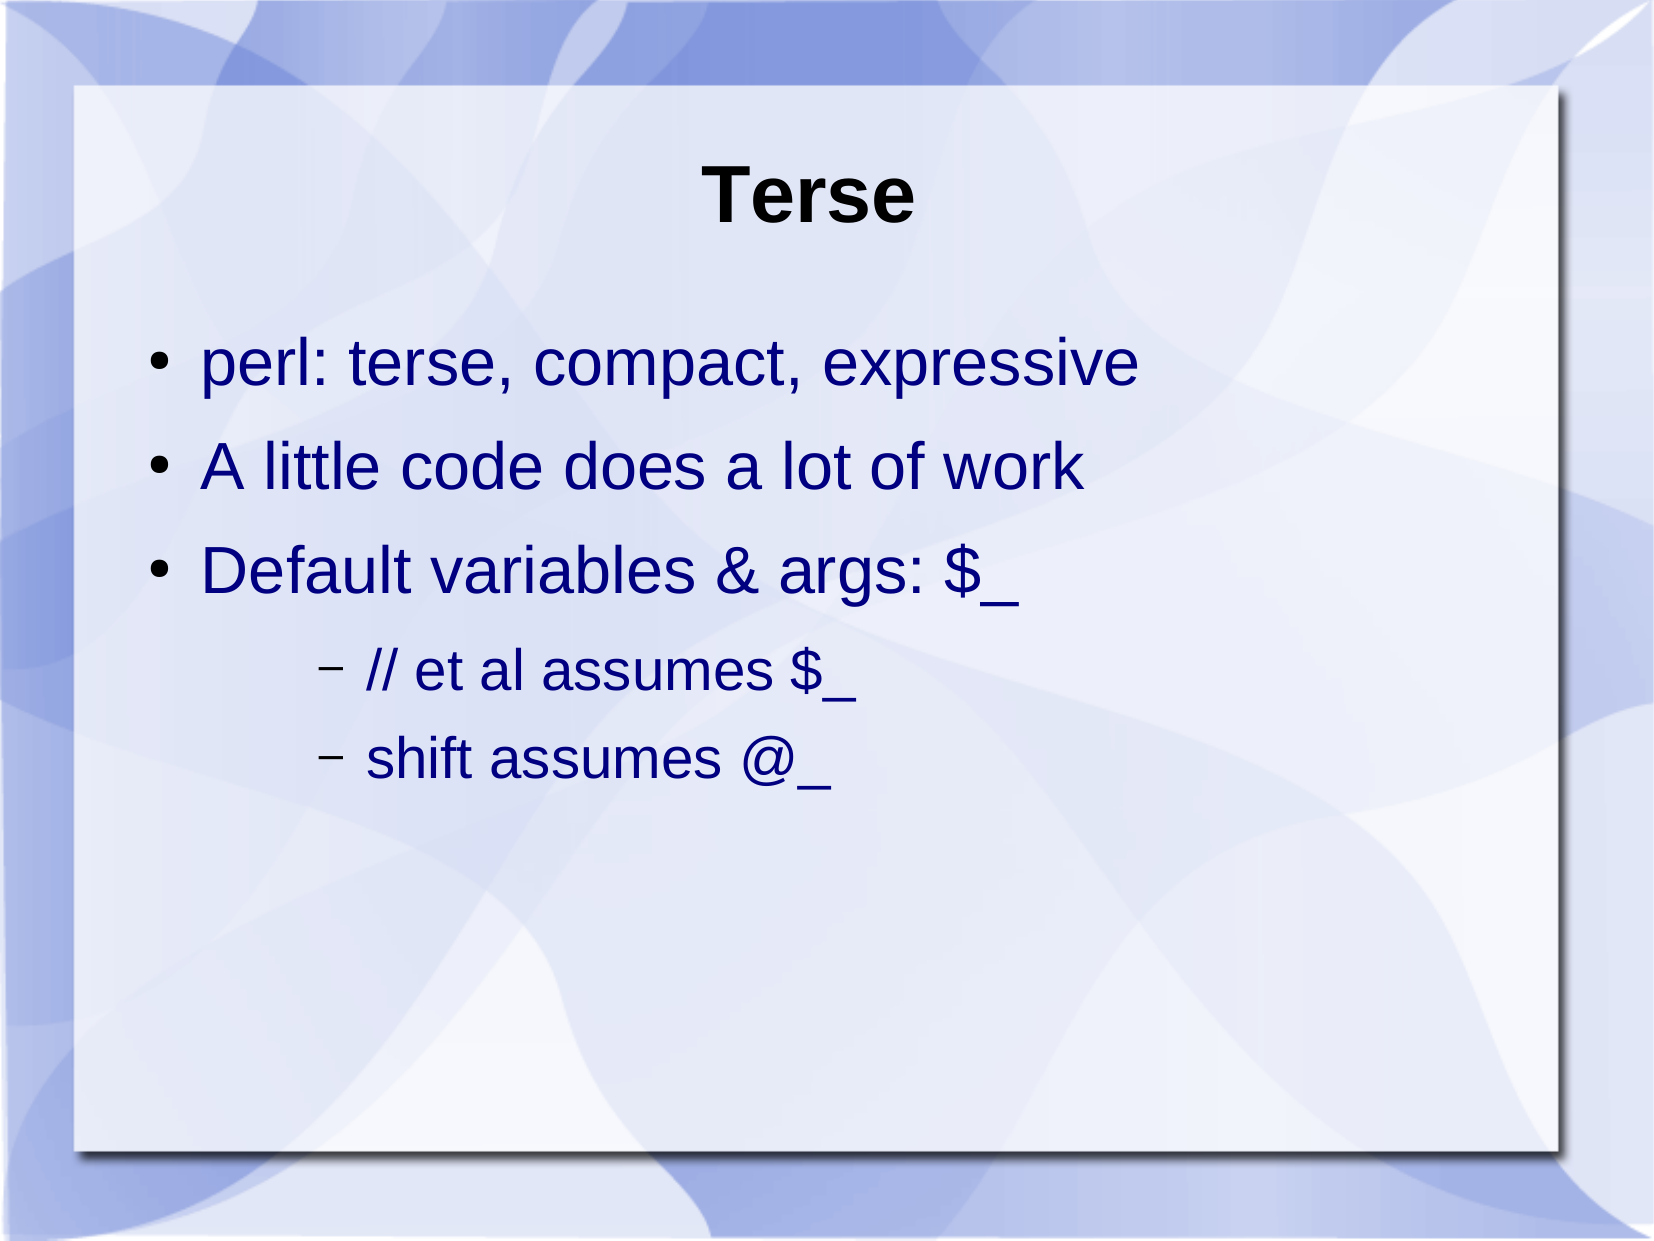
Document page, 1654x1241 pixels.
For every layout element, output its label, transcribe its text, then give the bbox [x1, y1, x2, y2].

picture [0, 0, 1654, 1241]
list perl: terse, compact, expressive A little code does a lot of work Default variables & args: $_ // et al assumes $_ shift assumes @_ [129, 324, 1489, 1045]
title Terse [82, 90, 1536, 298]
